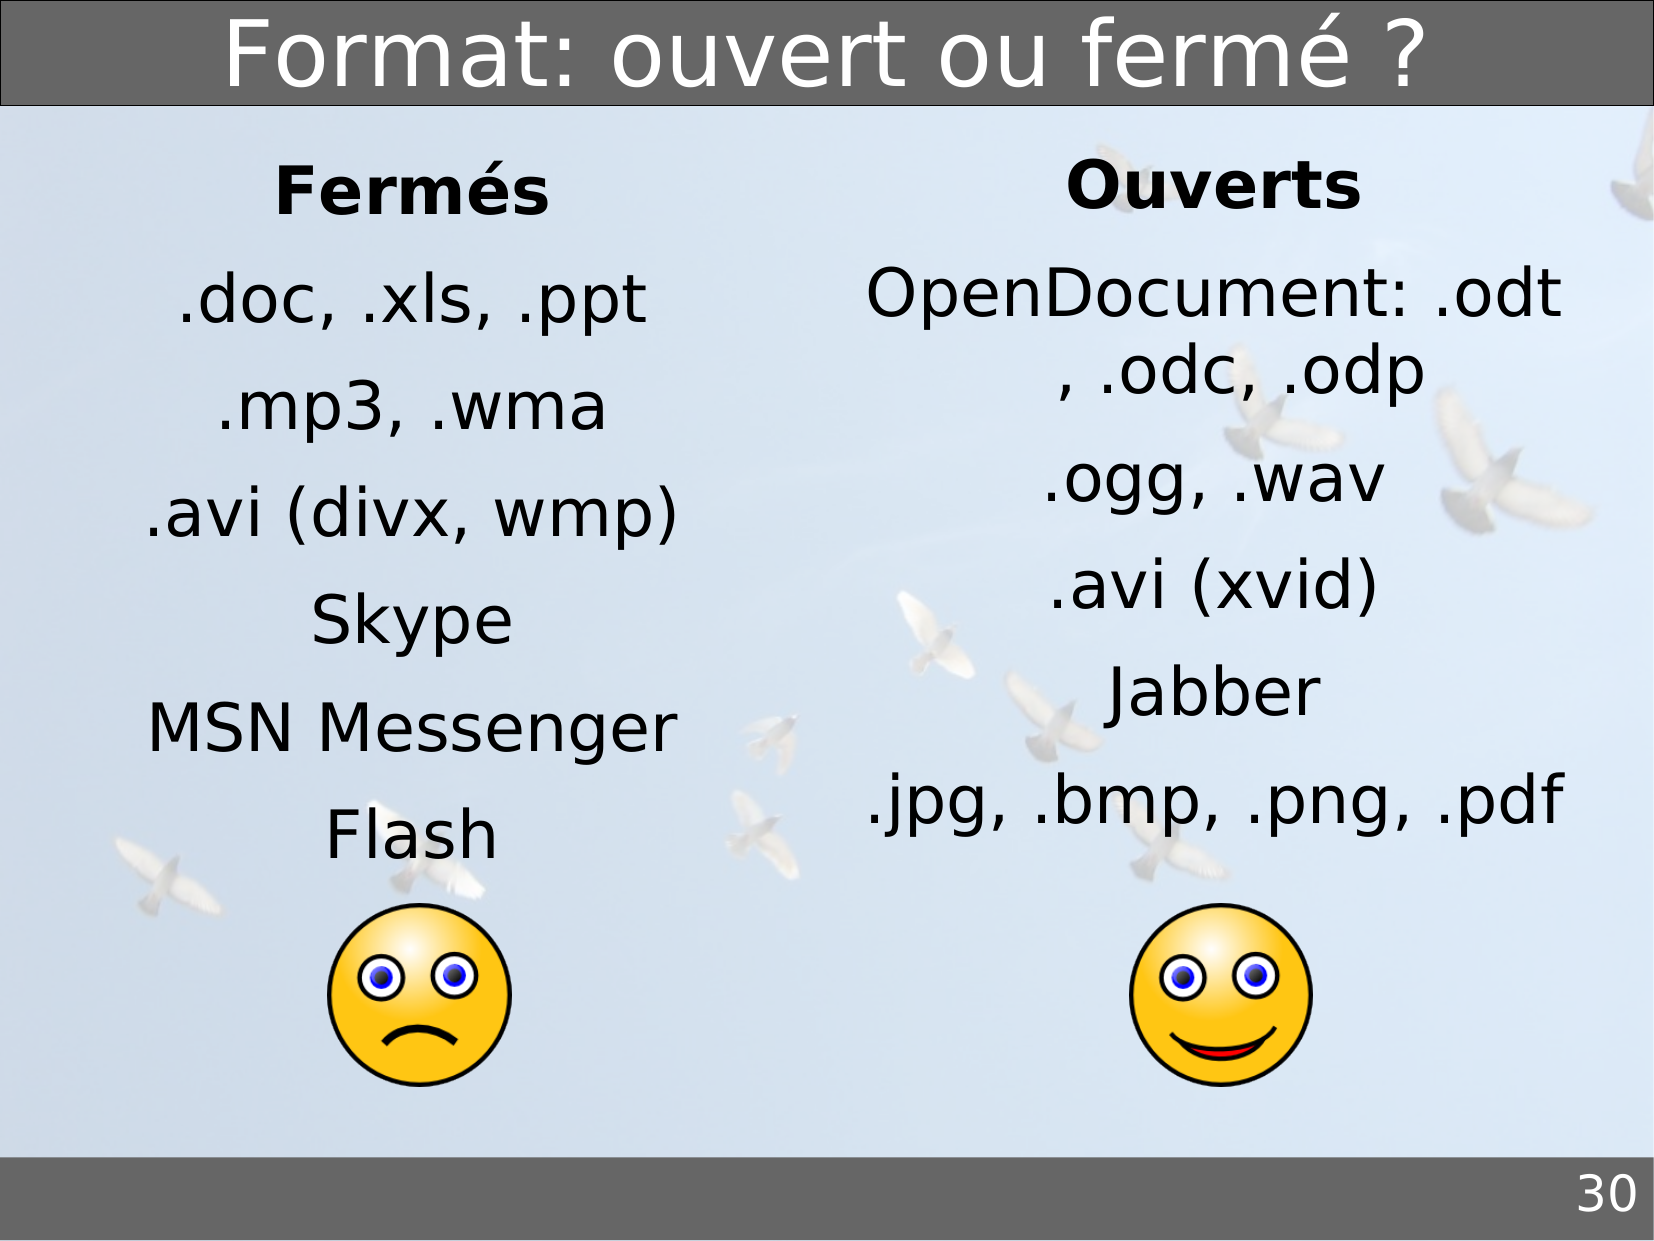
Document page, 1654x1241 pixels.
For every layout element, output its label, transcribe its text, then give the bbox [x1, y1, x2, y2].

list Fermés .doc, .xls, .ppt .mp3, .wma .avi (divx, wmp) Skype MSN Messenger Flash [40, 152, 767, 957]
title Format: ouvert ou fermé ? [0, 0, 1654, 110]
picture [327, 903, 512, 1087]
picture [1129, 903, 1313, 1087]
list Ouverts OpenDocument: .odt, .odc, .odp .ogg, .wav .avi (xvid) Jabber .jpg, .bmp, .png, .pdf [842, 146, 1569, 951]
